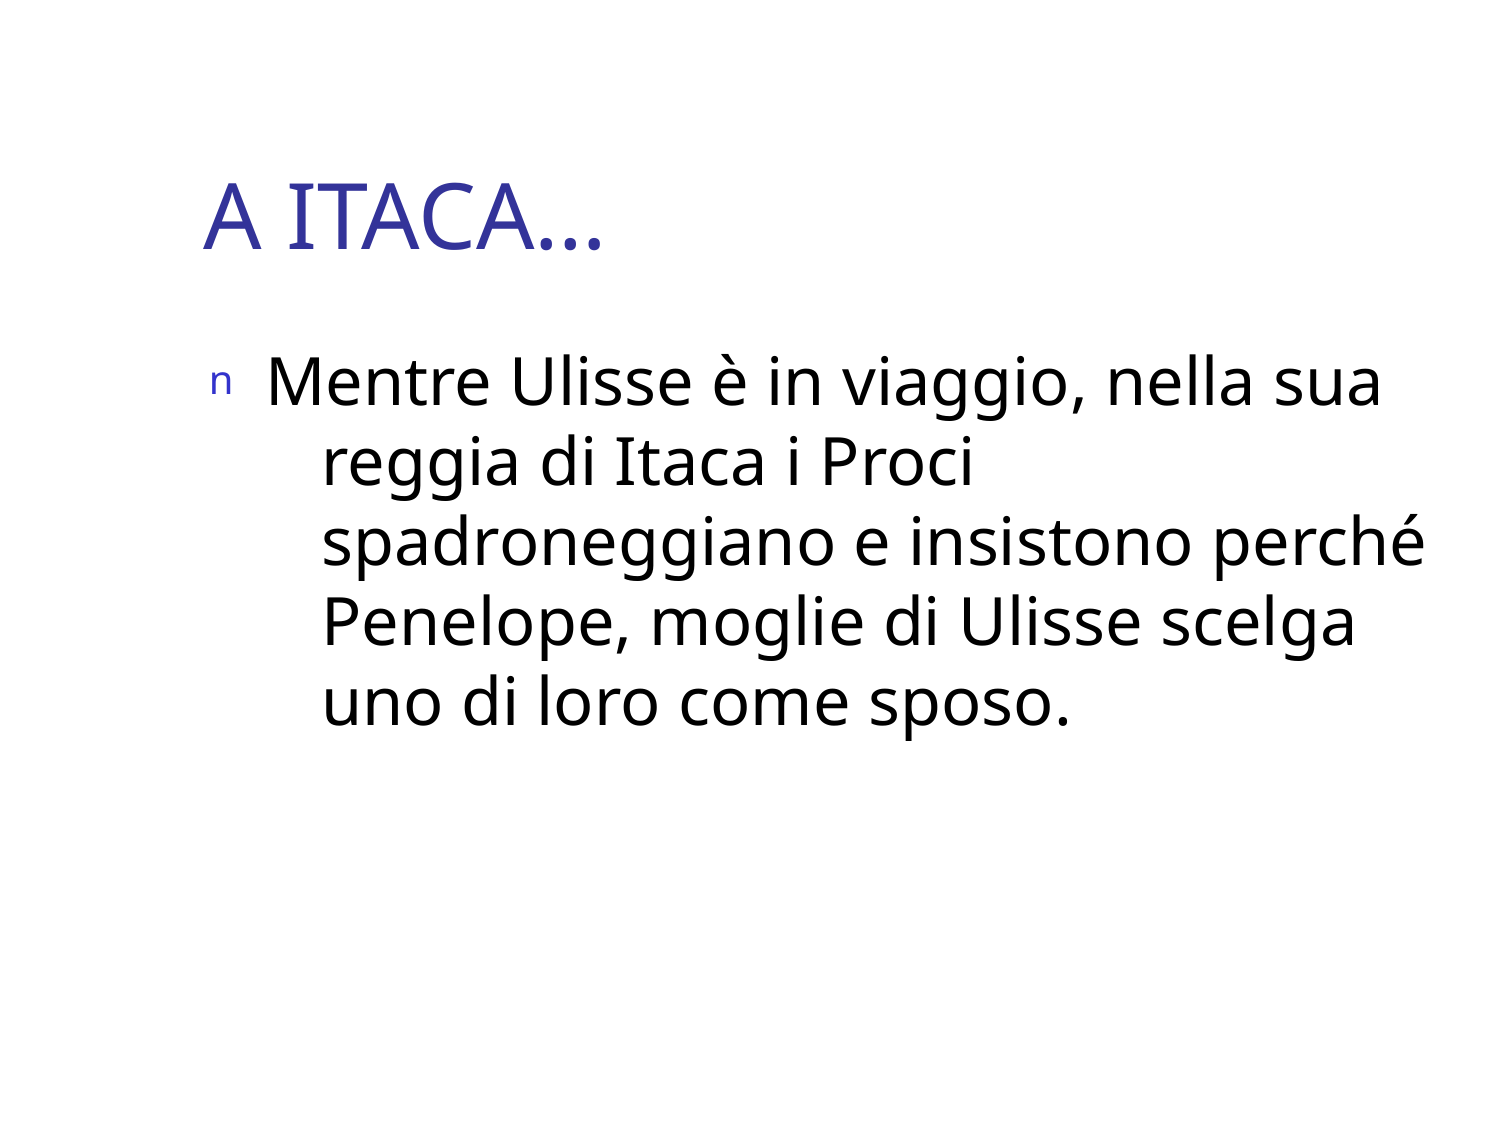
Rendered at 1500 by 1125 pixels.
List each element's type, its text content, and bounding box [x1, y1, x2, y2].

list Mentre Ulisse è in viaggio, nella sua reggia di Itaca i Proci spadroneggiano e insistono perché Penelope, moglie di Ulisse scelga uno di loro come sposo. [193, 331, 1469, 1007]
title A ITACA… [188, 35, 1468, 275]
